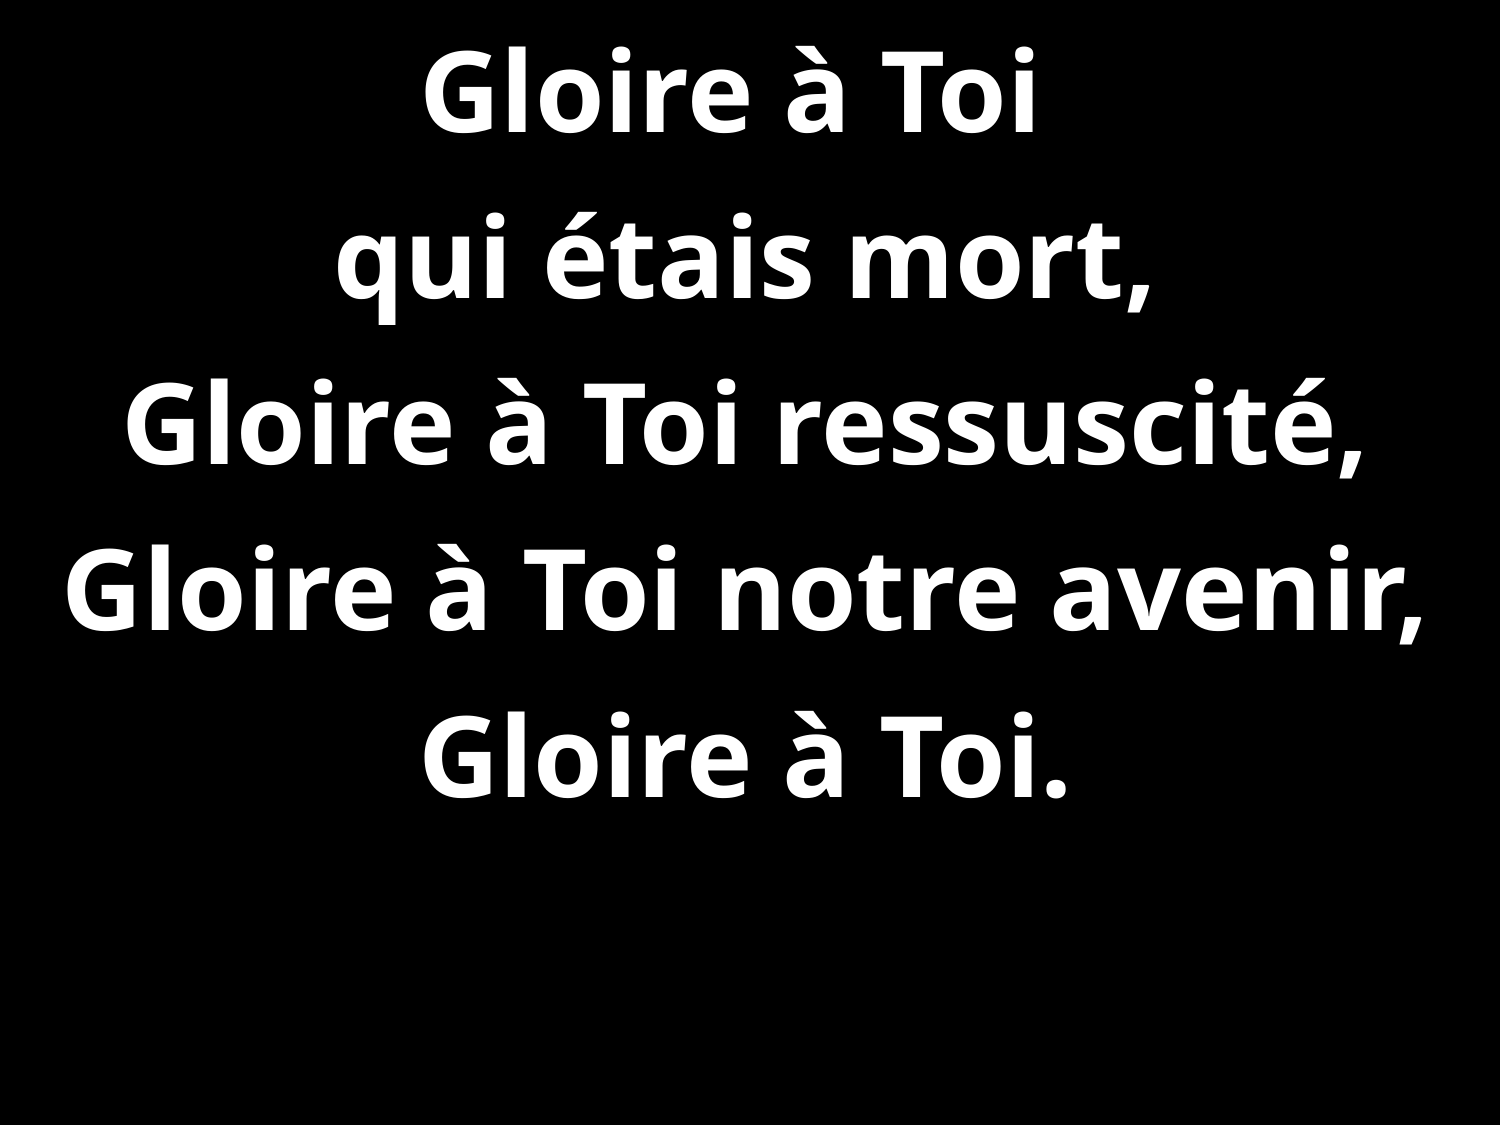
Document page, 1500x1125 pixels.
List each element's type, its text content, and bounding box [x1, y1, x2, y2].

list Gloire à Toi qui étais mort, Gloire à Toi ressuscité, Gloire à Toi notre avenir, Gloire à Toi. [2, 12, 1489, 1111]
